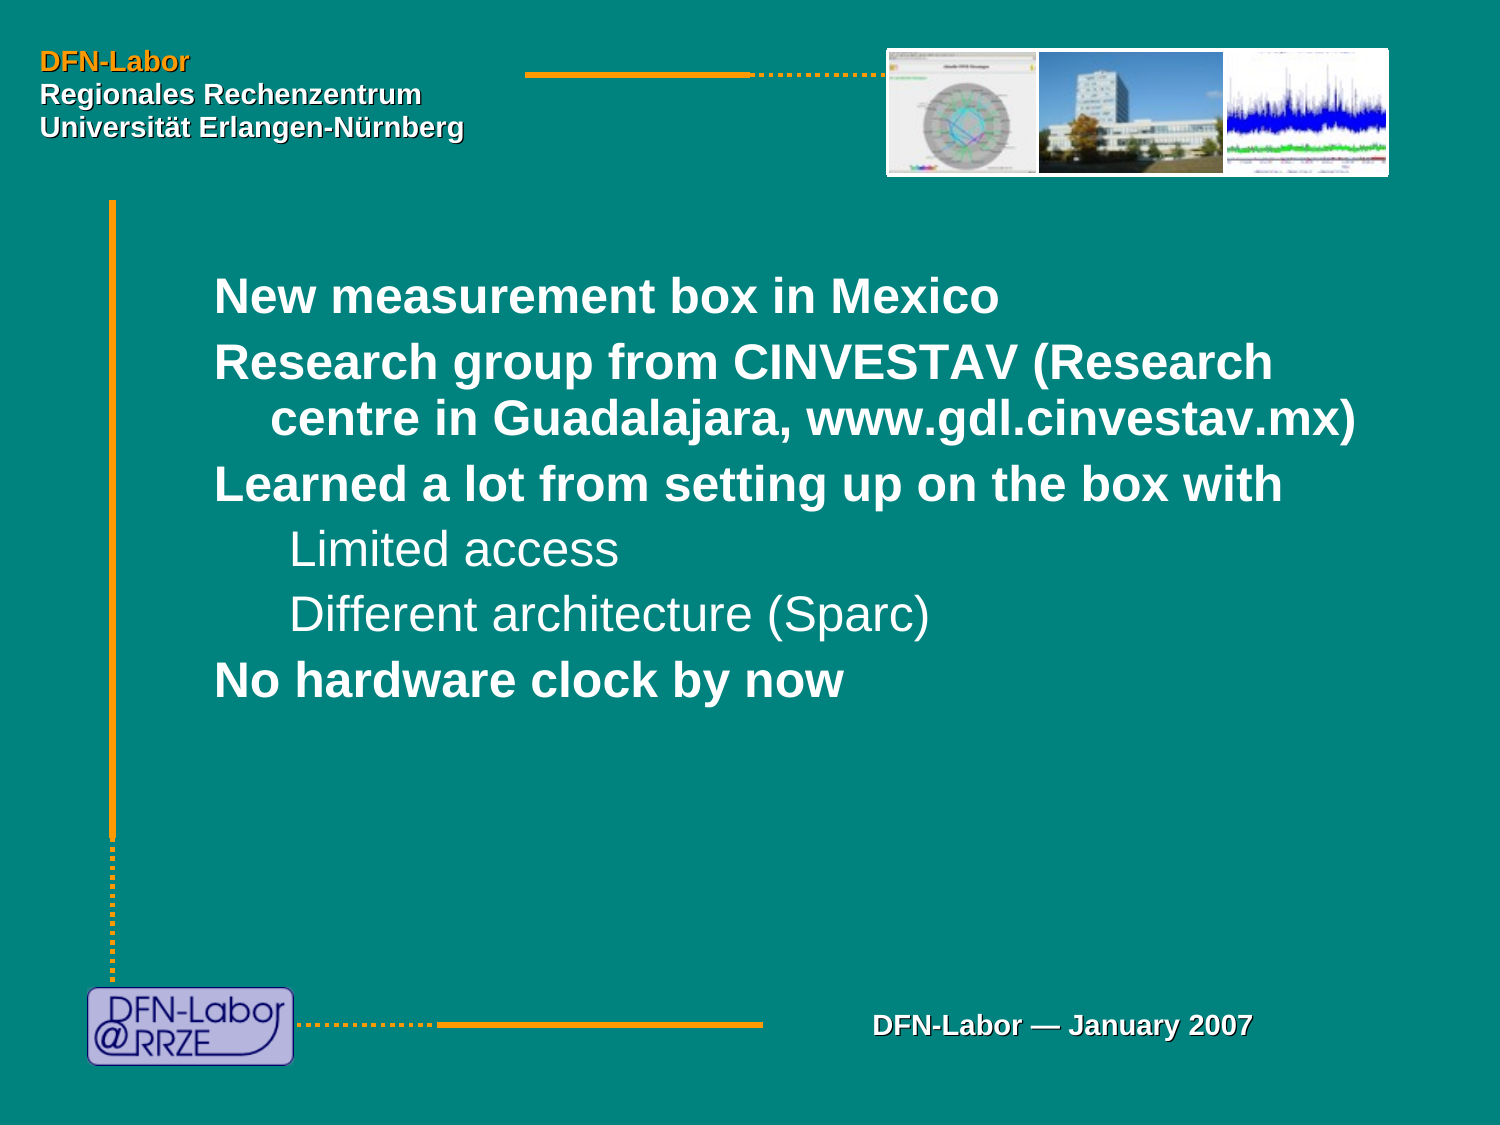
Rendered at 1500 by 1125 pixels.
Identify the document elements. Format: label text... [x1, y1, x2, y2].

list New measurement box in Mexico Research group from CINVESTAV (Research centre in Guadalajara, www.gdl.cinvestav.mx) Learned a lot from setting up on the box with Limited access Different architecture (Sparc) No hardware clock by now [123, 207, 1417, 842]
picture [1227, 52, 1386, 173]
picture [1039, 52, 1223, 173]
picture [87, 987, 294, 1066]
picture [889, 52, 1036, 173]
